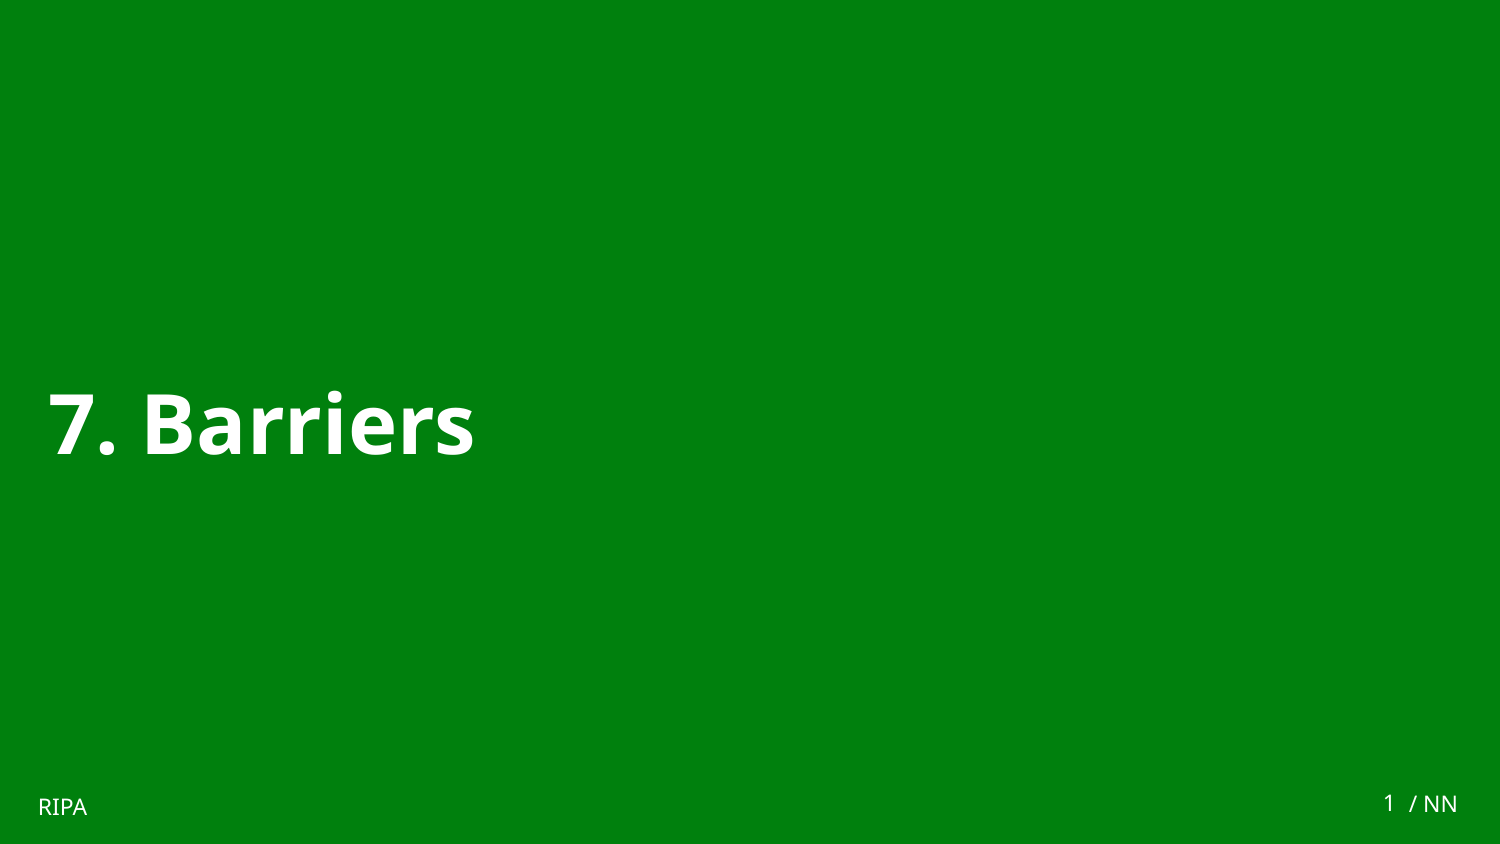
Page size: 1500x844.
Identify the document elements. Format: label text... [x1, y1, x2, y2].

title 7. Barriers [33, 356, 1402, 506]
slide_number <number> [1321, 773, 1412, 839]
